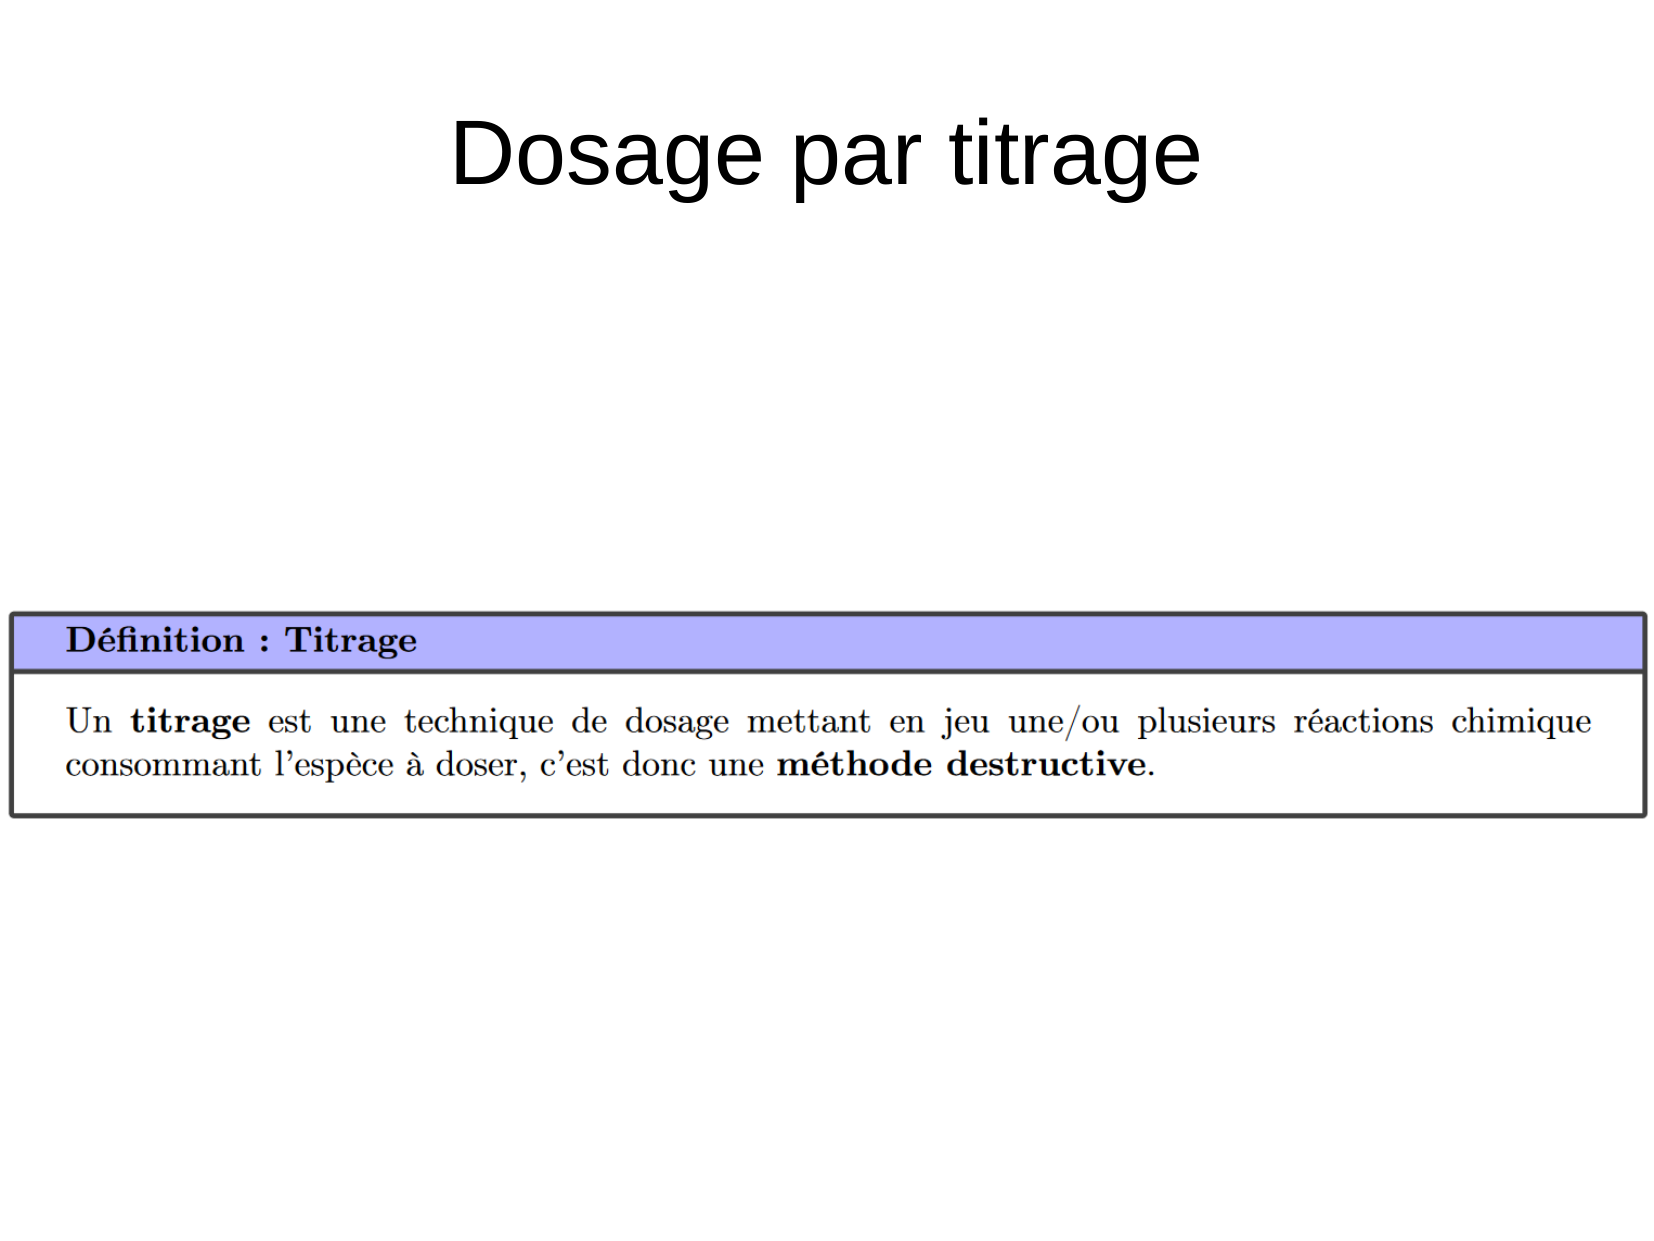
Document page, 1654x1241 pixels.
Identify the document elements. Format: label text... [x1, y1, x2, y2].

picture [0, 602, 1654, 825]
title Dosage par titrage [82, 49, 1571, 257]
